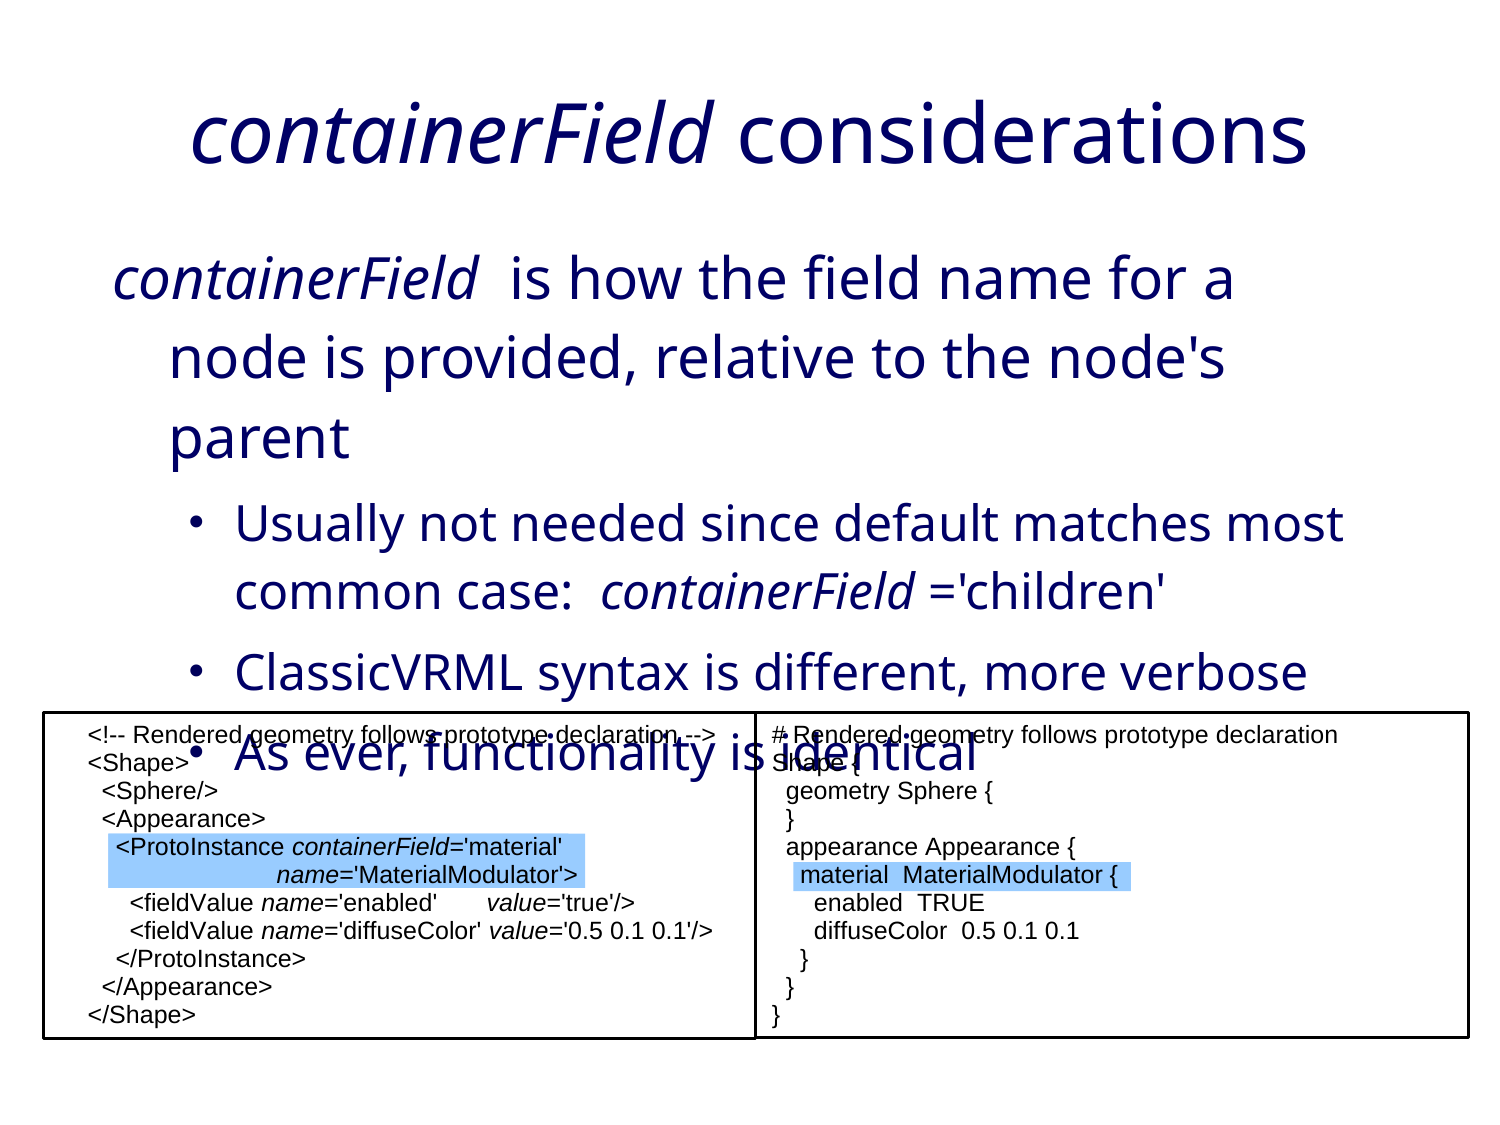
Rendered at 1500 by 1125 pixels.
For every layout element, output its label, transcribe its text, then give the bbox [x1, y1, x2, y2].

list containerField is how the field name for a node is provided, relative to the node's parent Usually not needed since default matches most common case: containerField ='children' ClassicVRML syntax is different, more verbose As ever, functionality is identical [112, 237, 1388, 657]
text_box # Rendered geometry follows prototype declaration Shape { geometry Sphere { } appearance Appearance { material MaterialModulator { enabled TRUE diffuseColor 0.5 0.1 0.1 } } } [755, 712, 1469, 1038]
text_box <!-- Rendered geometry follows prototype declaration --> <Shape> <Sphere/> <Appearance> <ProtoInstance containerField='material' name='MaterialModulator'> <fieldValue name='enabled' value='true'/> <fieldValue name='diffuseColor' value='0.5 0.1 0.1'/> </ProtoInstance> </Appearance> </Shape> [43, 712, 754, 1039]
title containerField considerations [112, 44, 1388, 218]
